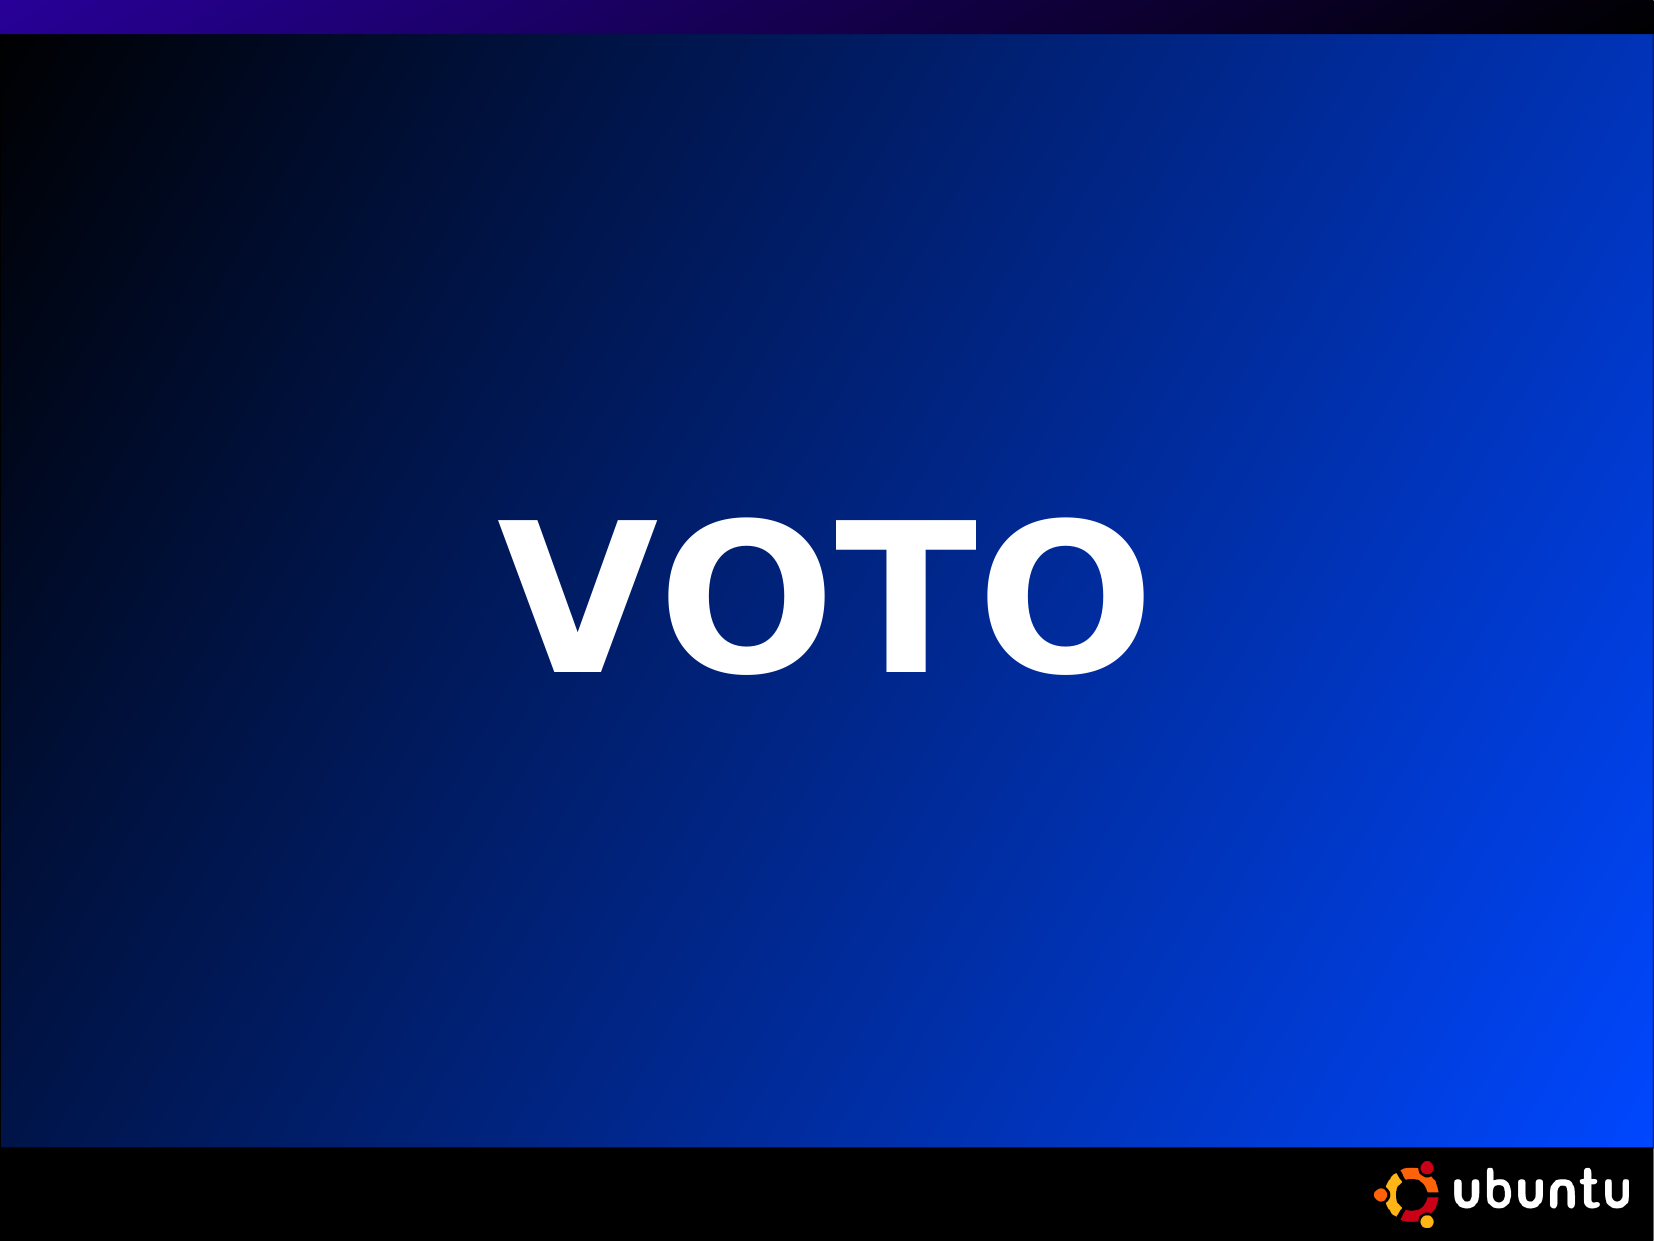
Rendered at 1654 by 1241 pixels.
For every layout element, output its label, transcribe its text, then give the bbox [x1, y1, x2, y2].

text_box [0, 0, 1654, 1241]
picture [1374, 1161, 1629, 1228]
text_box VOTO [497, 476, 1156, 720]
